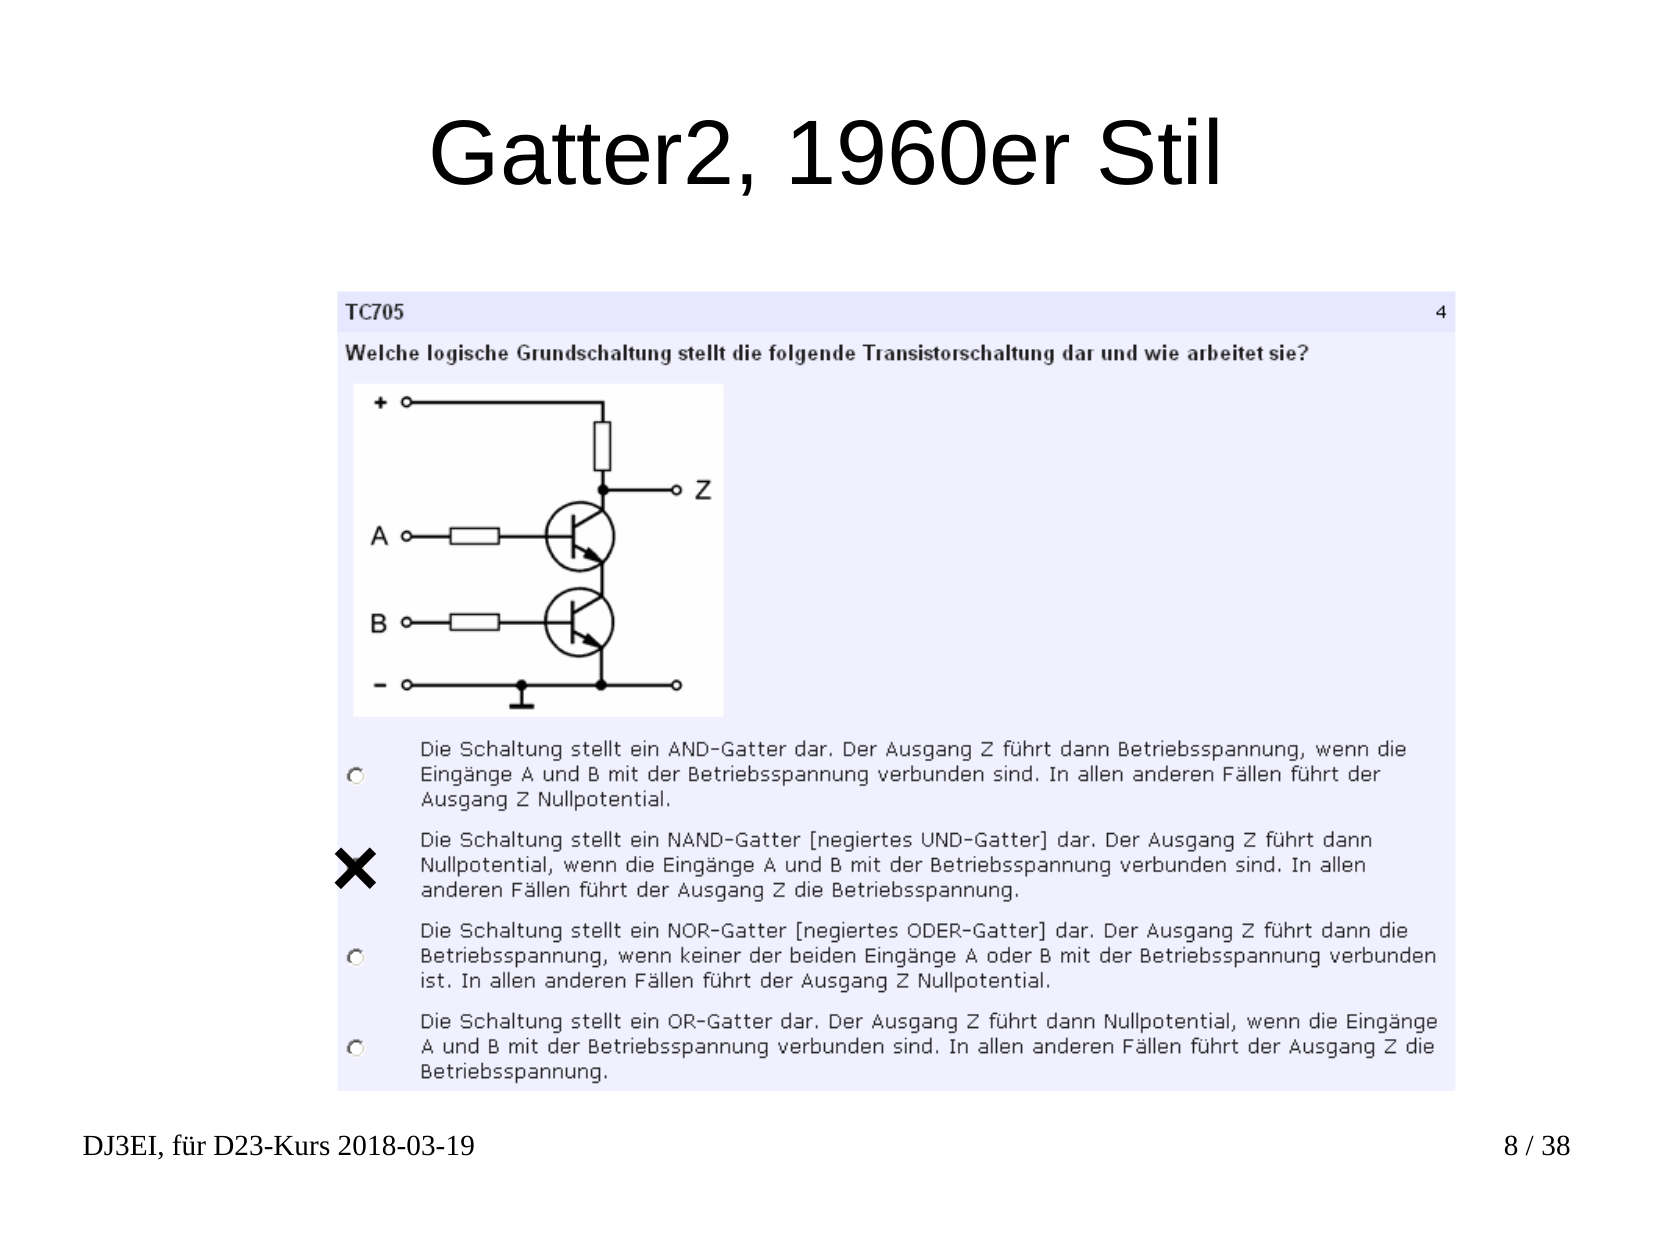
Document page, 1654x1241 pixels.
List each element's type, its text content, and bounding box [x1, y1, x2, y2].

picture [330, 287, 1500, 1099]
text_box × [316, 813, 378, 922]
title Gatter2, 1960er Stil [82, 49, 1571, 257]
